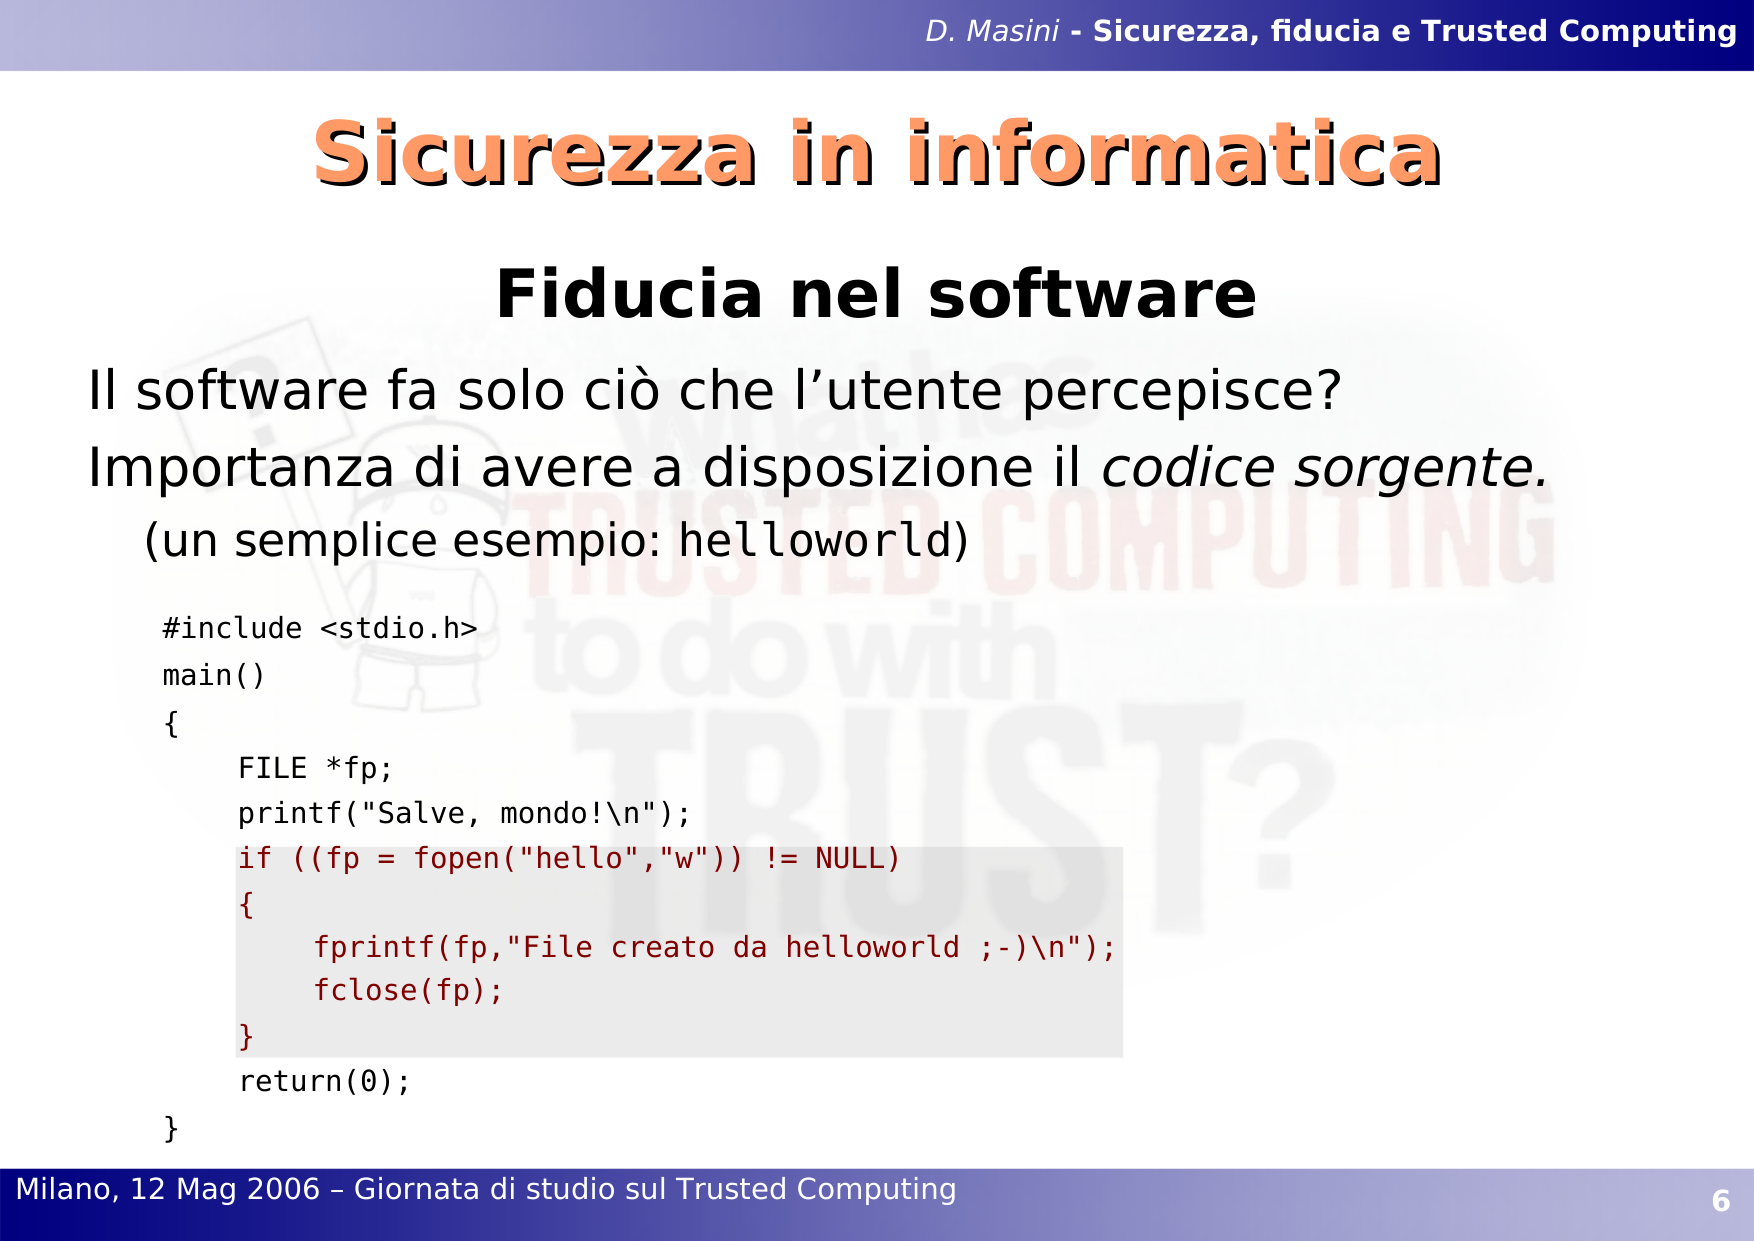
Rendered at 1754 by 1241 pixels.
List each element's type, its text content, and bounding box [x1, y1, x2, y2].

picture [0, 0, 1754, 1241]
text_box Milano, 12 Mag 2006 – Giornata di studio sul Trusted Computing [0, 1175, 1314, 1234]
text_box D. Masini - Sicurezza, fiducia e Trusted Computing [602, 7, 1754, 63]
list Fiducia nel software Il software fa solo ciò che l’utente percepisce? Importanza di avere a disposizione il codice sorgente. (un semplice esempio: helloworld) #include <stdio.h> main() { FILE *fp; printf("Salve, mondo!\n"); if ((fp = fopen("hello","w")) != NULL) { fprintf(fp,"File creato da helloworld ;-)\n"); fclose(fp); } return(0); } [87, 258, 1667, 1149]
title Sicurezza in informatica [87, 49, 1667, 257]
text_box <numero> [1641, 1185, 1732, 1223]
